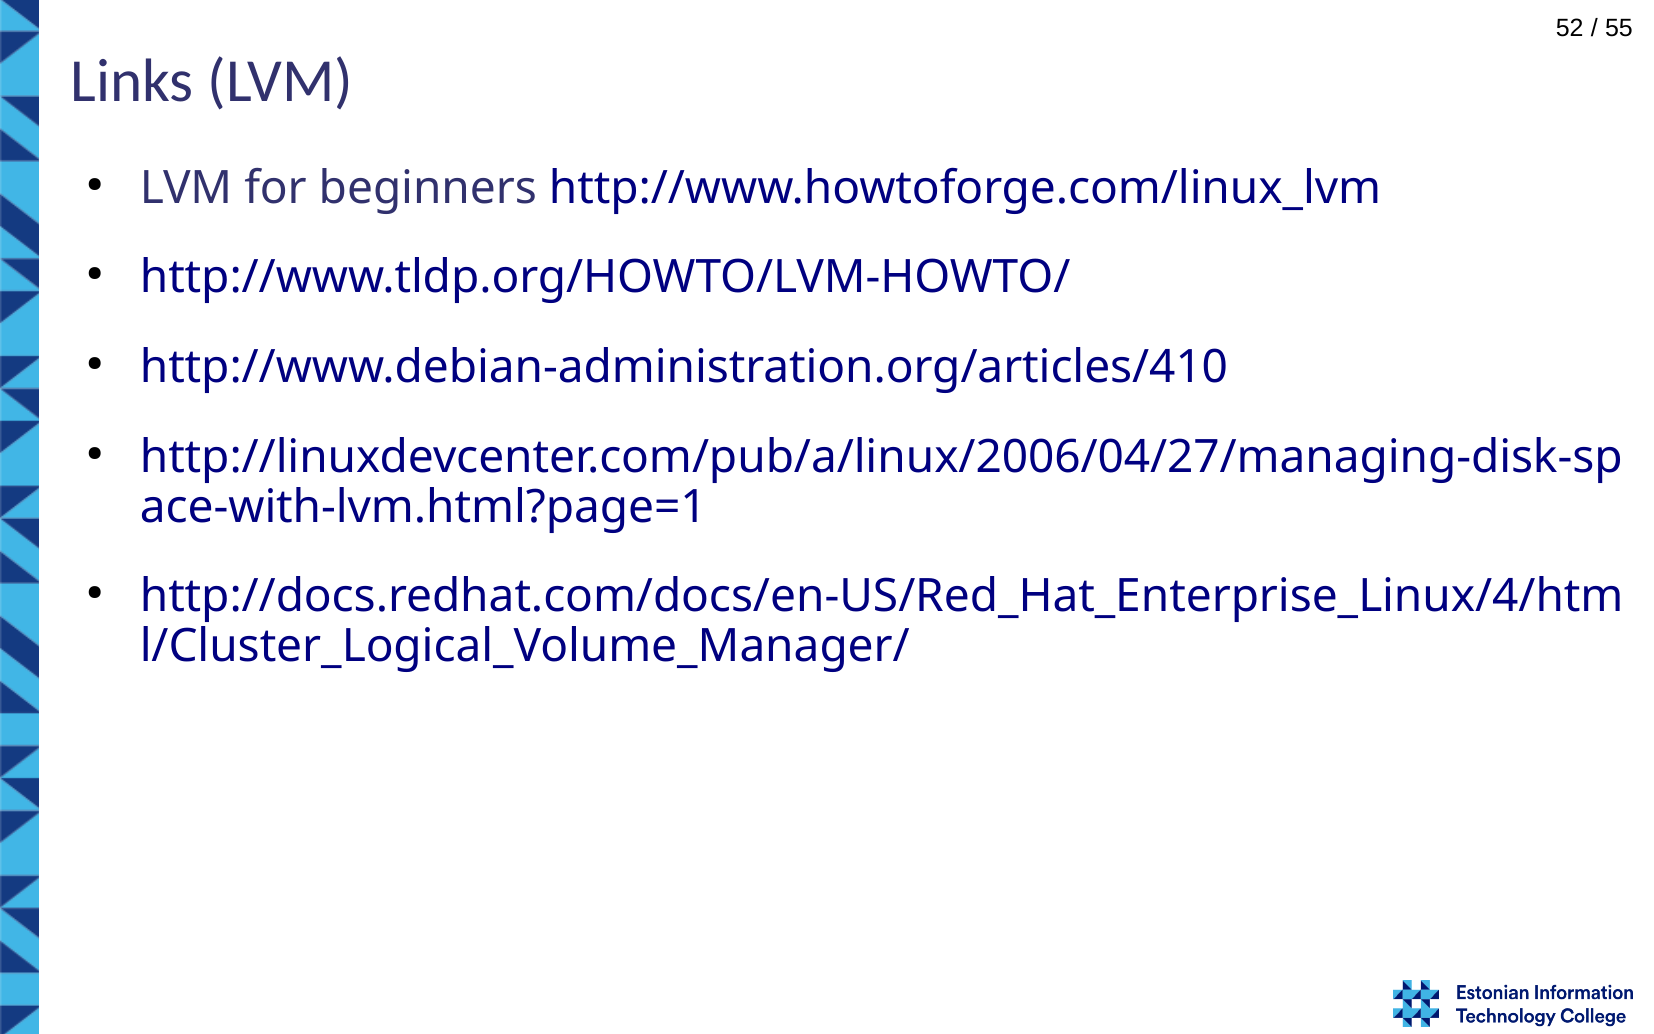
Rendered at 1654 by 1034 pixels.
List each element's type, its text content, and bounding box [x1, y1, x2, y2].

list LVM for beginners http://www.howtoforge.com/linux_lvm http://www.tldp.org/HOWTO/LVM-HOWTO/ http://www.debian-administration.org/articles/410 http://linuxdevcenter.com/pub/a/linux/2006/04/27/managing-disk-space-with-lvm.html?page=1 http://docs.redhat.com/docs/en-US/Red_Hat_Enterprise_Linux/4/html/Cluster_Logical_Volume_Manager/ [68, 153, 1630, 957]
picture [1393, 980, 1633, 1027]
title Links (LVM) [70, 41, 1630, 130]
